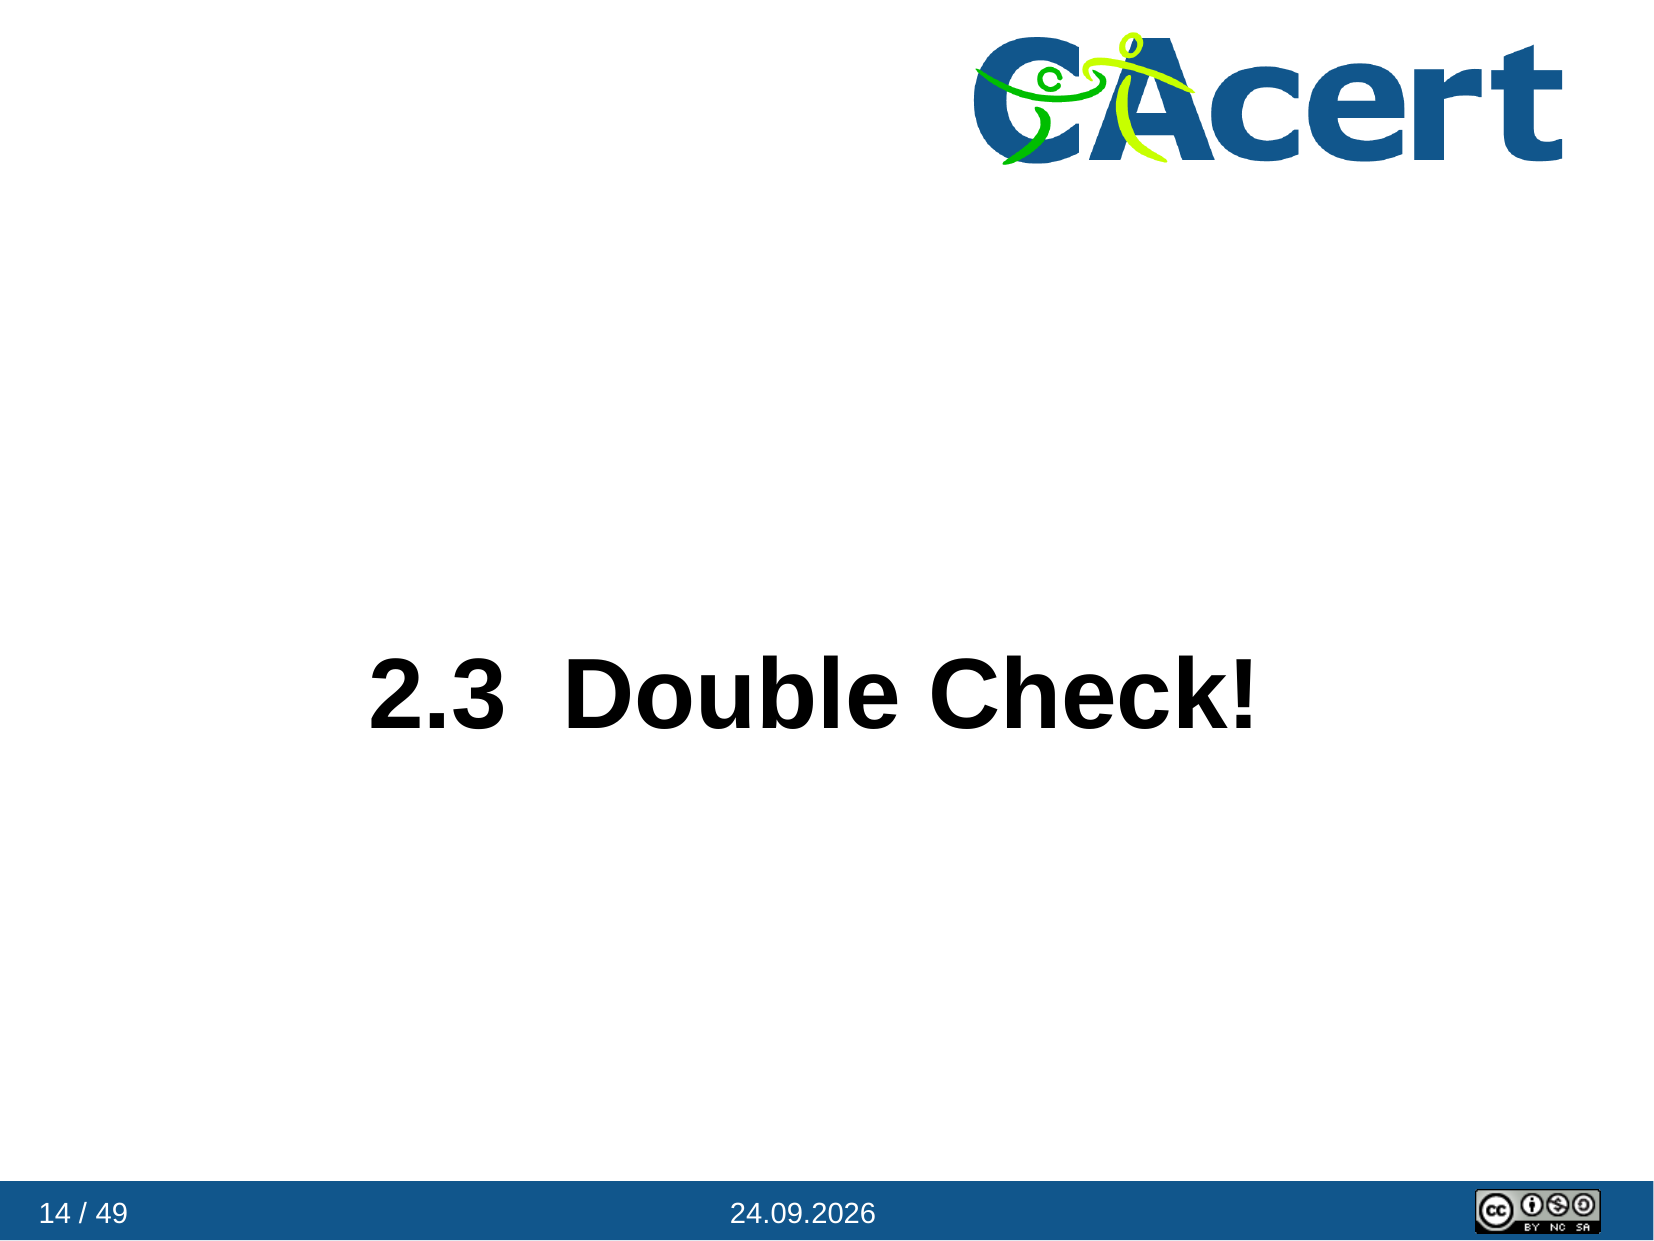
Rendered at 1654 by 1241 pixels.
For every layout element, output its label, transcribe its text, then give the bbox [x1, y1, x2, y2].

picture [972, 30, 1564, 166]
subtitle 2.3 Double Check! [70, 295, 1560, 1093]
picture [1475, 1189, 1601, 1234]
